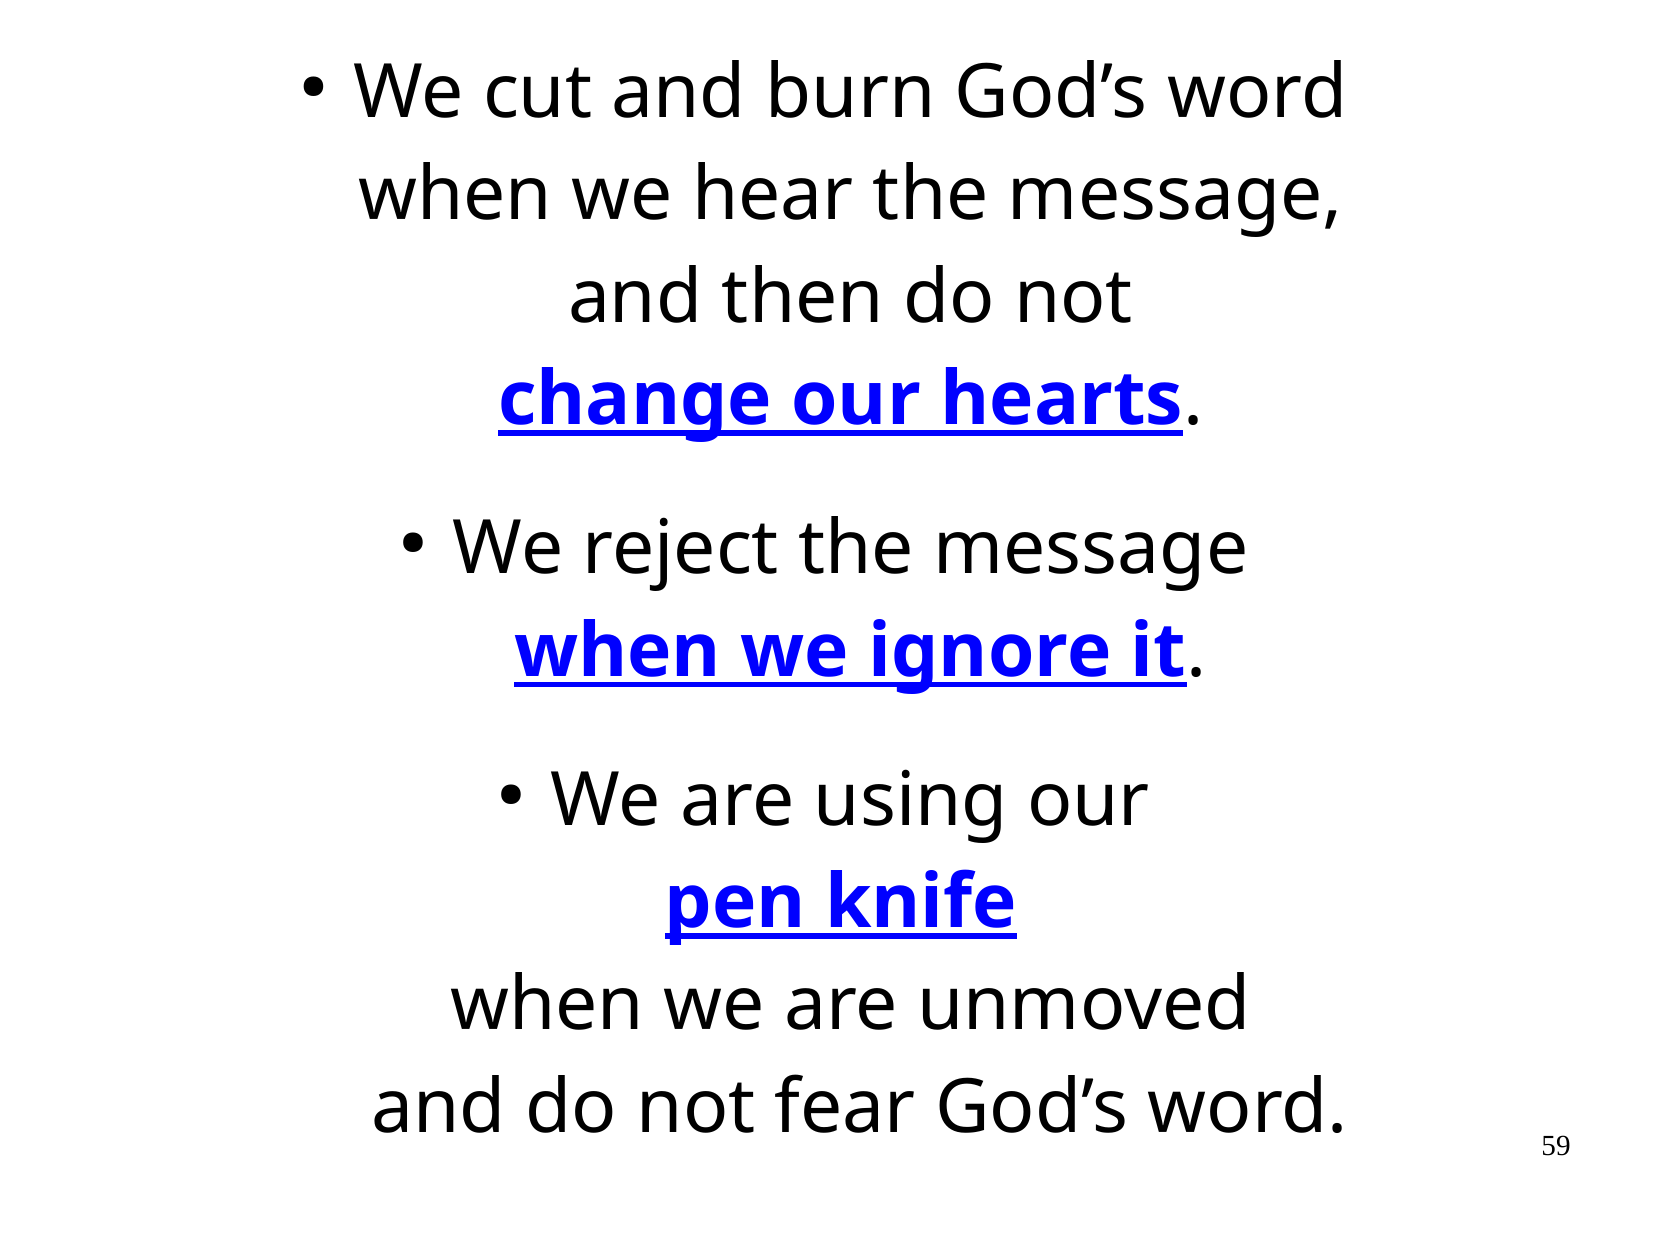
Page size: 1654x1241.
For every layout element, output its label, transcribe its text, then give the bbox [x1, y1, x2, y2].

list We cut and burn God’s word when we hear the message, and then do not change our hearts. We reject the message when we ignore it. We are using our pen knife when we are unmoved and do not fear God’s word. [37, 37, 1613, 1238]
